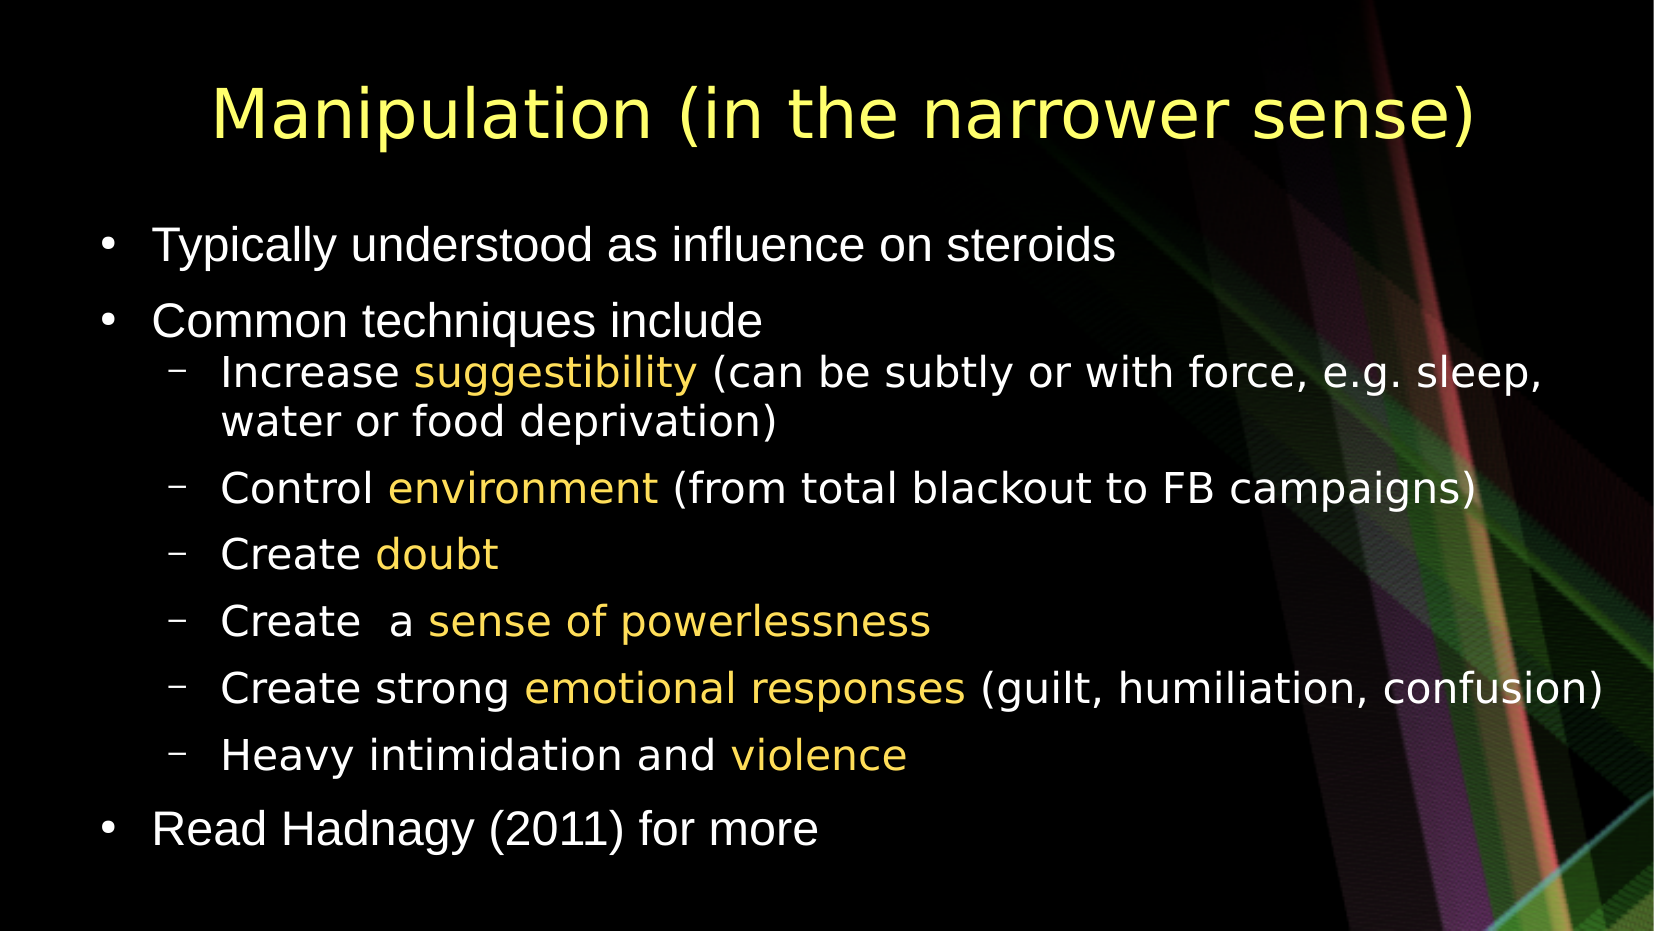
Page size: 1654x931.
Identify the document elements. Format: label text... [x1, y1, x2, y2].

title Manipulation (in the narrower sense) [82, 37, 1607, 193]
picture [0, 0, 1654, 931]
list Typically understood as influence on steroids Common techniques include Increase suggestibility (can be subtly or with force, e.g. sleep, water or food deprivation) Control environment (from total blackout to FB campaigns) Create doubt Create a sense of powerlessness Create strong emotional responses (guilt, humiliation, confusion) Heavy intimidation and violence Read Hadnagy (2011) for more [82, 217, 1607, 898]
